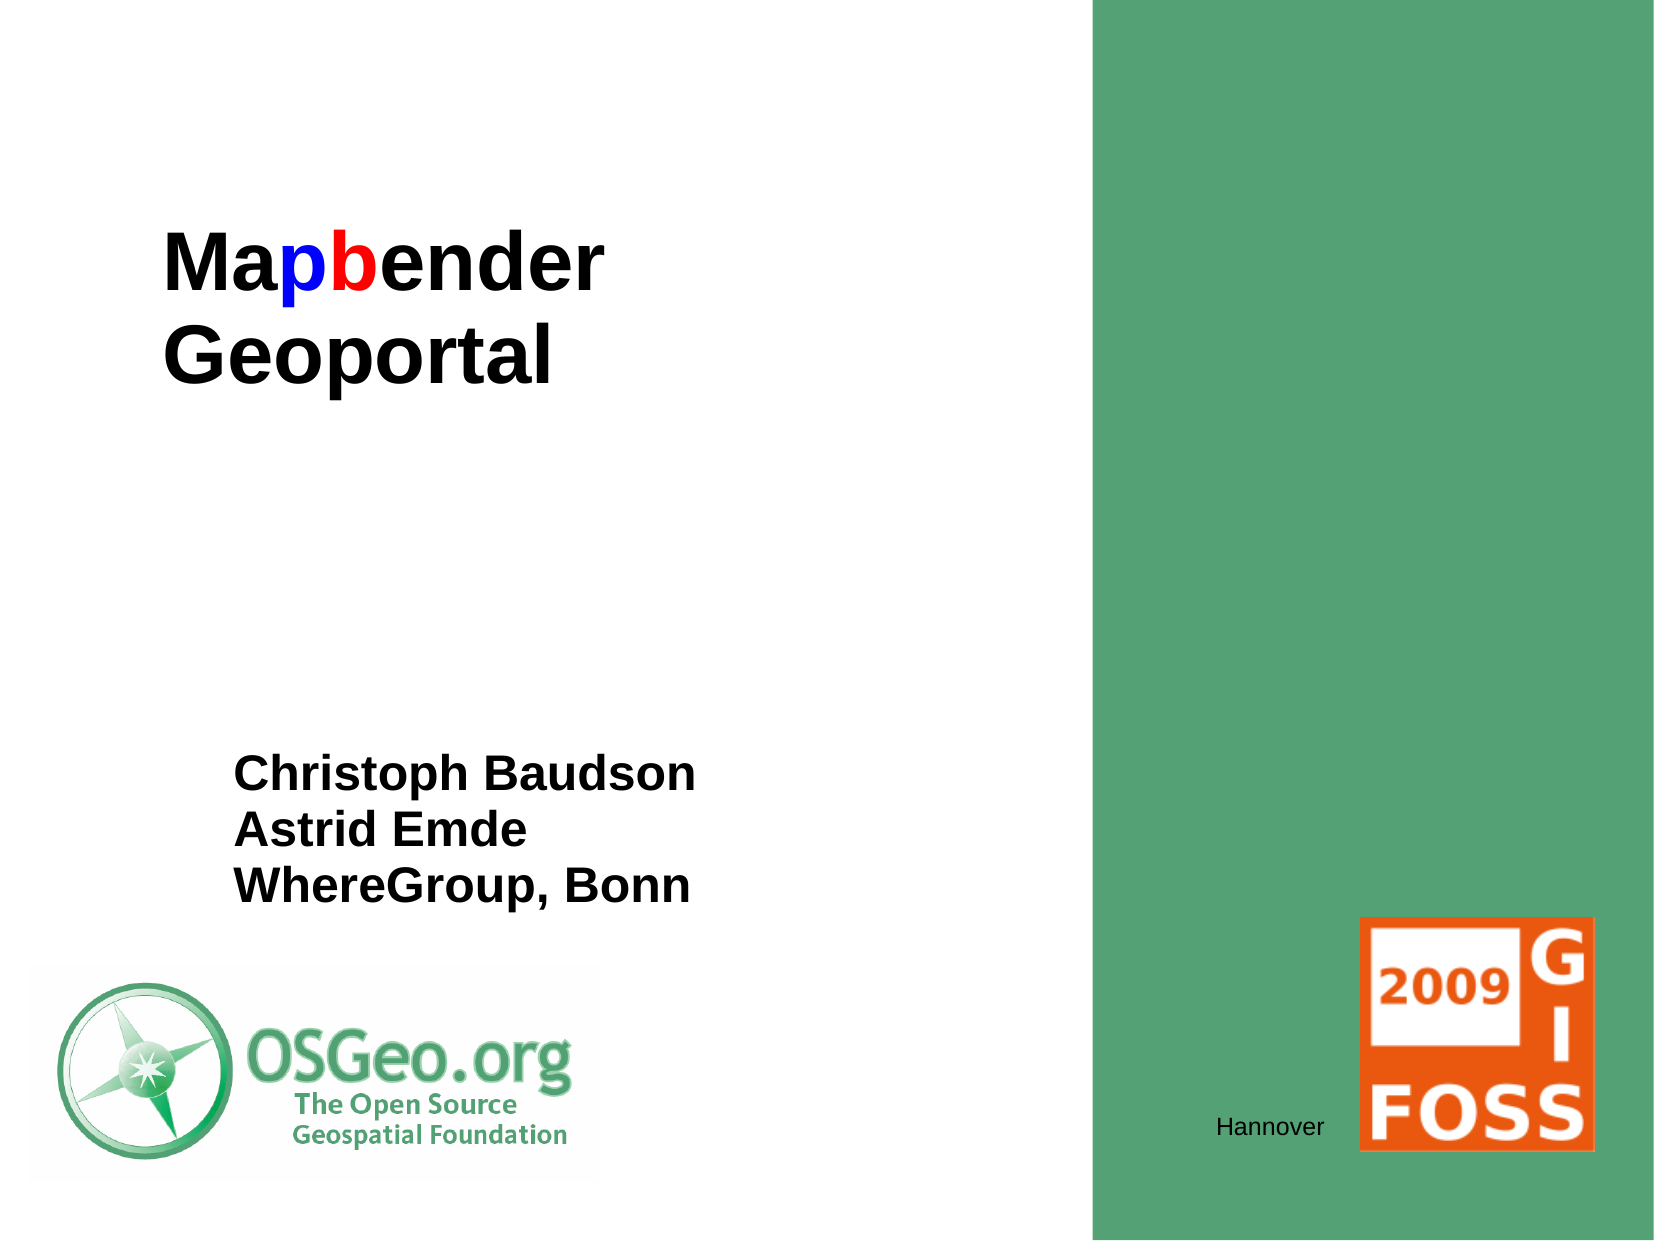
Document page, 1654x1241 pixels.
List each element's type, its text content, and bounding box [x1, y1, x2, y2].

text_box Christoph Baudson Astrid Emde WhereGroup, Bonn [218, 738, 957, 947]
text_box Mapbender Geoportal [147, 207, 1123, 438]
picture [1360, 917, 1595, 1152]
text_box Hannover [785, 1105, 1347, 1152]
picture [29, 964, 599, 1182]
